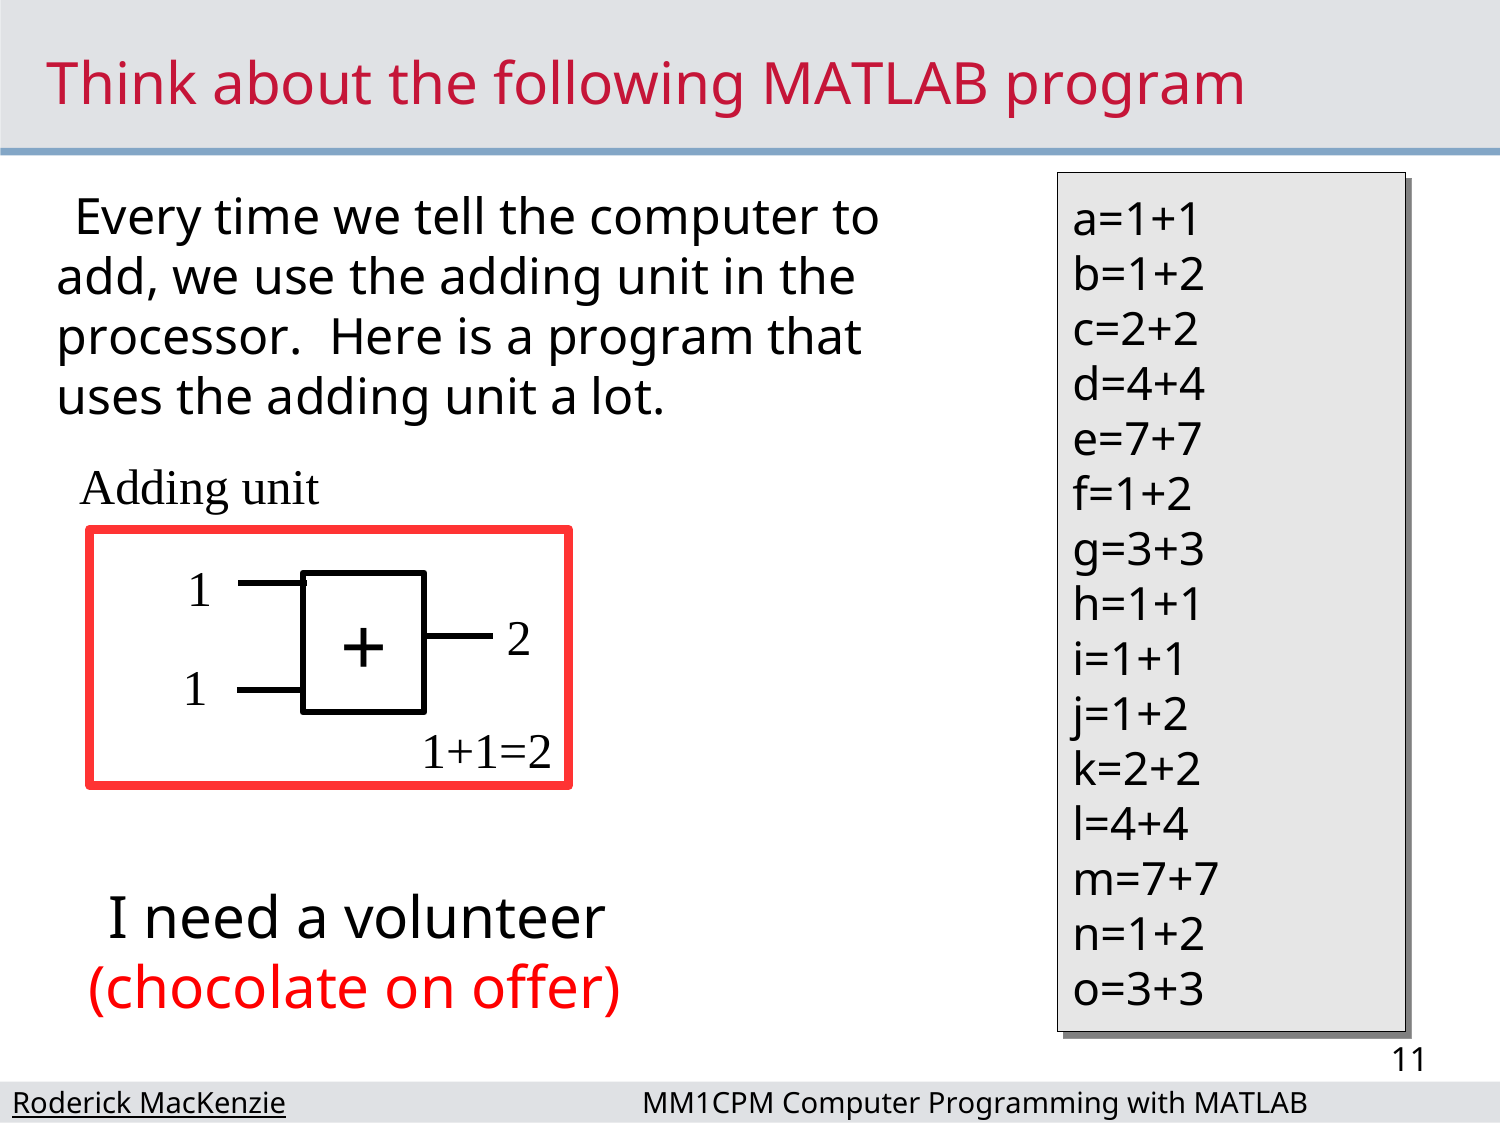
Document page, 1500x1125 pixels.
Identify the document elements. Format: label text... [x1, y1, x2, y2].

text_box 1 [167, 647, 223, 723]
text_box I need a volunteer (chocolate on offer) [73, 872, 707, 1028]
text_box Every time we tell the computer to add, we use the adding unit in the processor. Here is a program that uses the adding unit a lot. [41, 177, 977, 432]
text_box Adding unit [64, 446, 338, 522]
text_box <number> [1375, 1030, 1500, 1101]
text_box 1 [172, 548, 228, 624]
text_box 2 [491, 598, 546, 677]
title Think about the following MATLAB program [31, 29, 1383, 135]
text_box 1+1=2 [406, 710, 677, 786]
text_box + [302, 572, 425, 713]
text_box a=1+1 b=1+2 c=2+2 d=4+4 e=7+7 f=1+2 g=3+3 h=1+1 i=1+1 j=1+2 k=2+2 l=4+4 m=7+7 n=1+2 o=3+3 [1057, 172, 1406, 1032]
